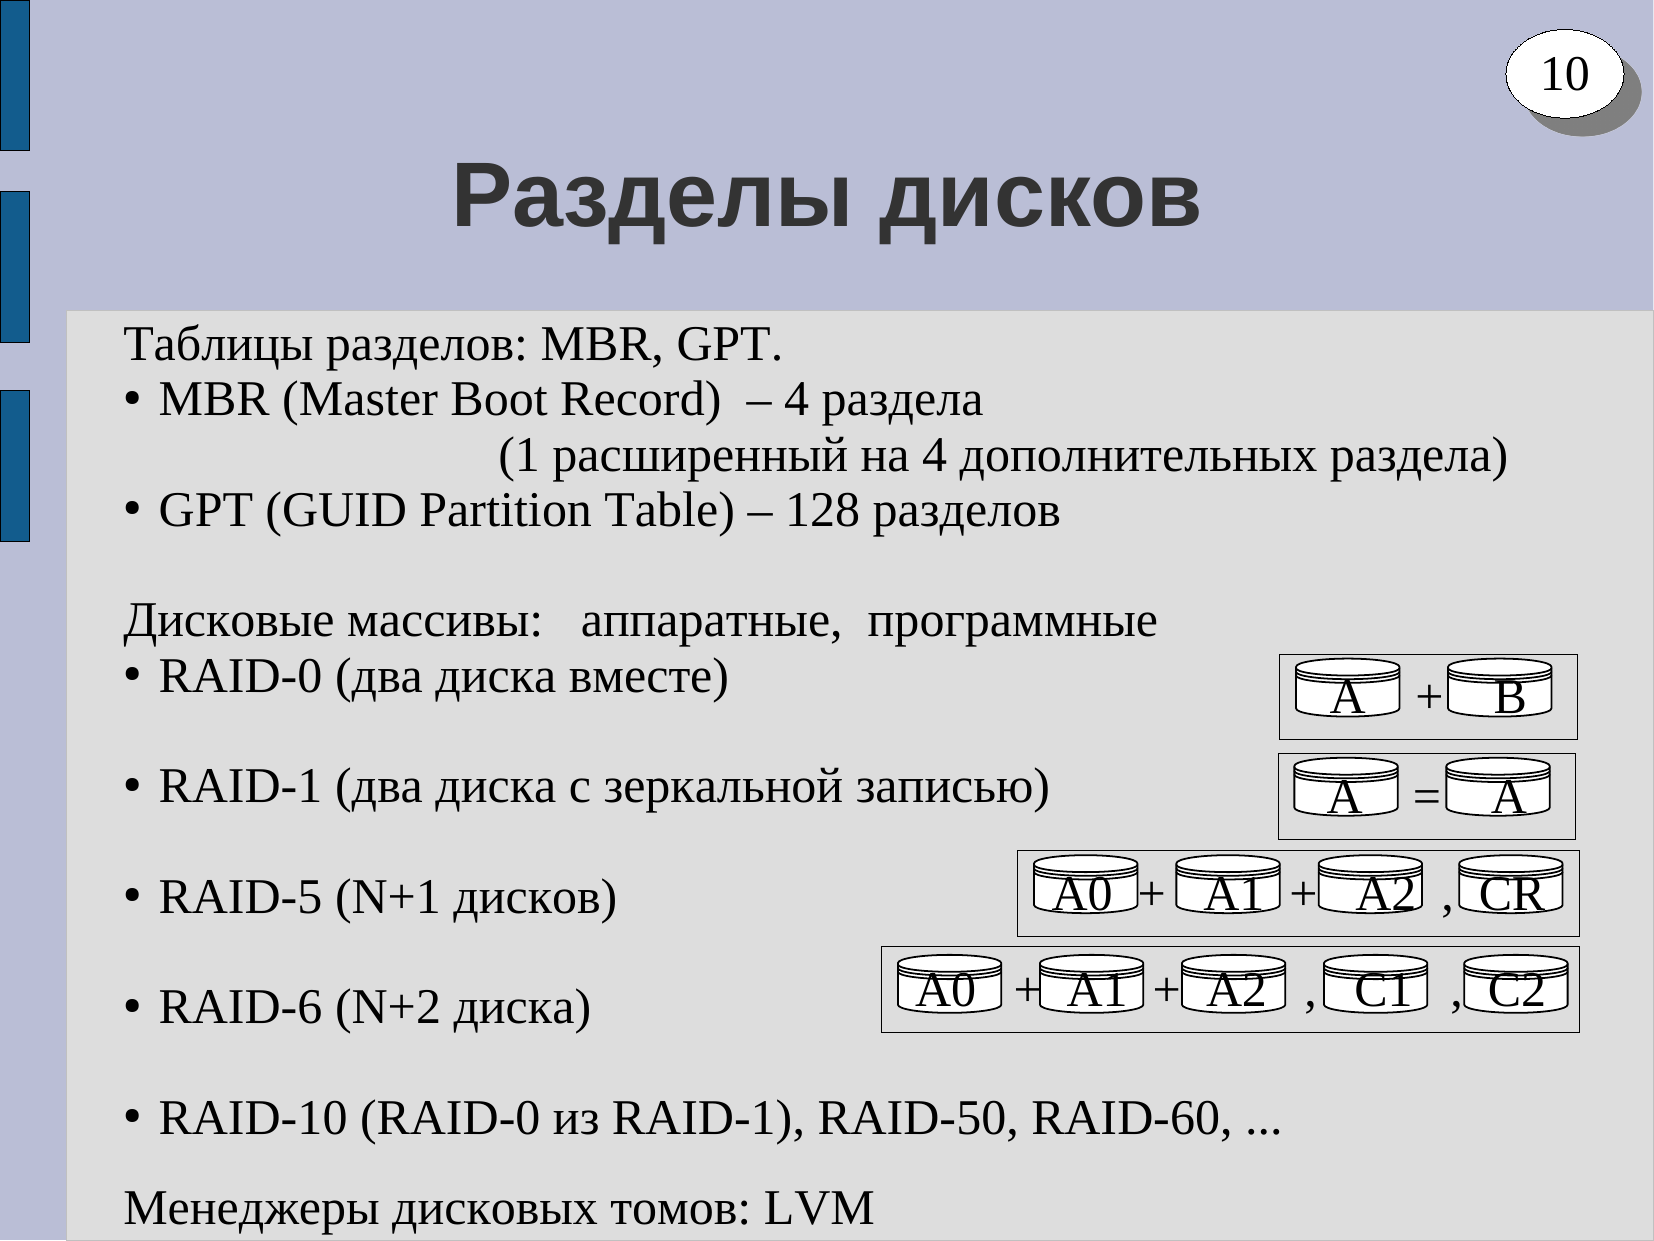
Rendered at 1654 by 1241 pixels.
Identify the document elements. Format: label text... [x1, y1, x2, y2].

subtitle Таблицы разделов: MBR, GPT. MBR (Master Boot Record) – 4 раздела (1 расширенный на 4 дополнительных раздела) GPT (GUID Partition Table) – 128 разделов Дисковые массивы: аппаратные, программные RAID-0 (два диска вместе) RAID-1 (два диска с зеркальной записью) RAID-5 (N+1 дисков) RAID-6 (N+2 диска) RAID-10 (RAID-0 из RAID-1), RAID-50, RAID-60, ... Менеджеры дисковых томов: LVM [123, 316, 1618, 1235]
text_box A + B [1279, 654, 1578, 740]
text_box A = A [1278, 753, 1576, 840]
title Разделы дисков [121, 91, 1534, 299]
text_box A0 + A1 + A2 , C1 , C2 [881, 946, 1580, 1033]
text_box A0 + A1 + A2 , CR [1017, 850, 1580, 937]
text_box 10 [1505, 29, 1625, 119]
